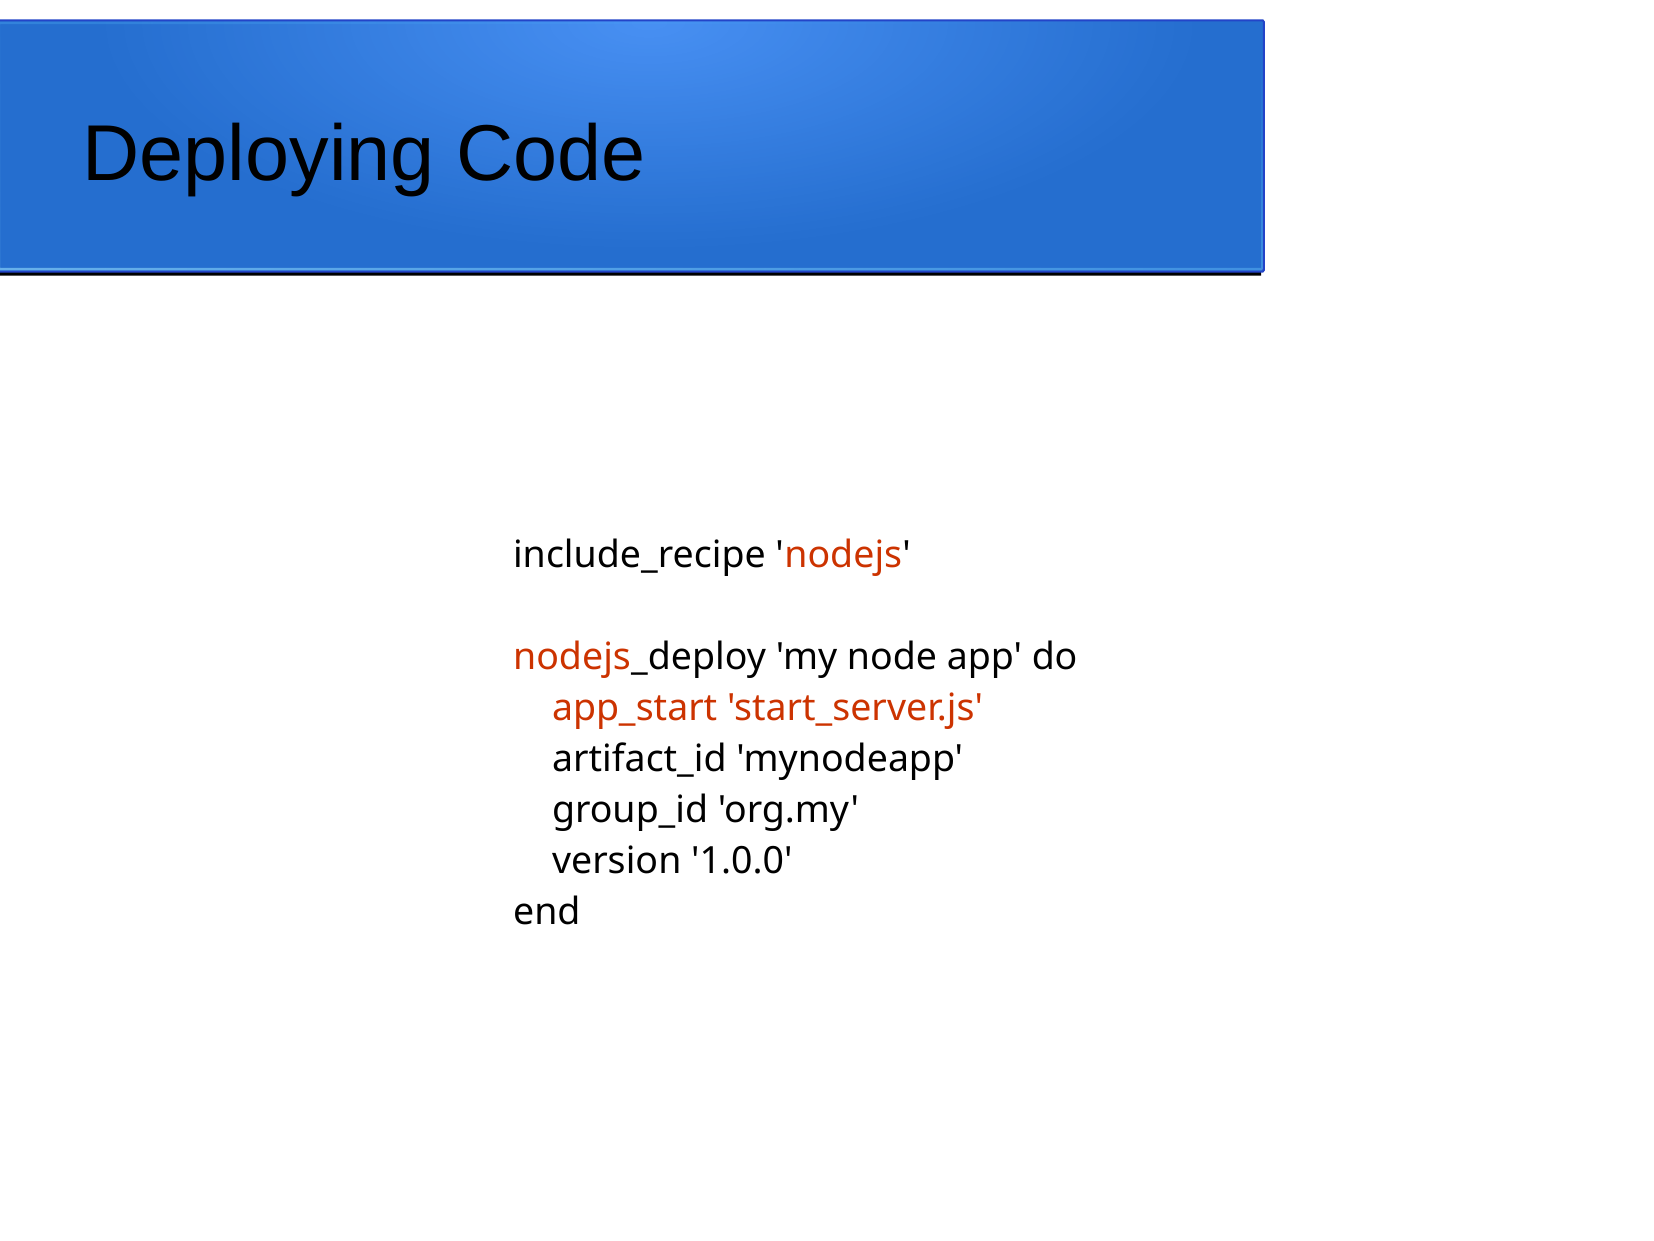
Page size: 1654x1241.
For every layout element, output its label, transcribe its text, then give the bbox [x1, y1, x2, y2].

title Deploying Code [82, 49, 1571, 257]
text_box include_recipe 'nodejs' nodejs_deploy 'my node app' do app_start 'start_server.js' artifact_id 'mynodeapp' group_id 'org.my' version '1.0.0' end [498, 519, 1156, 886]
